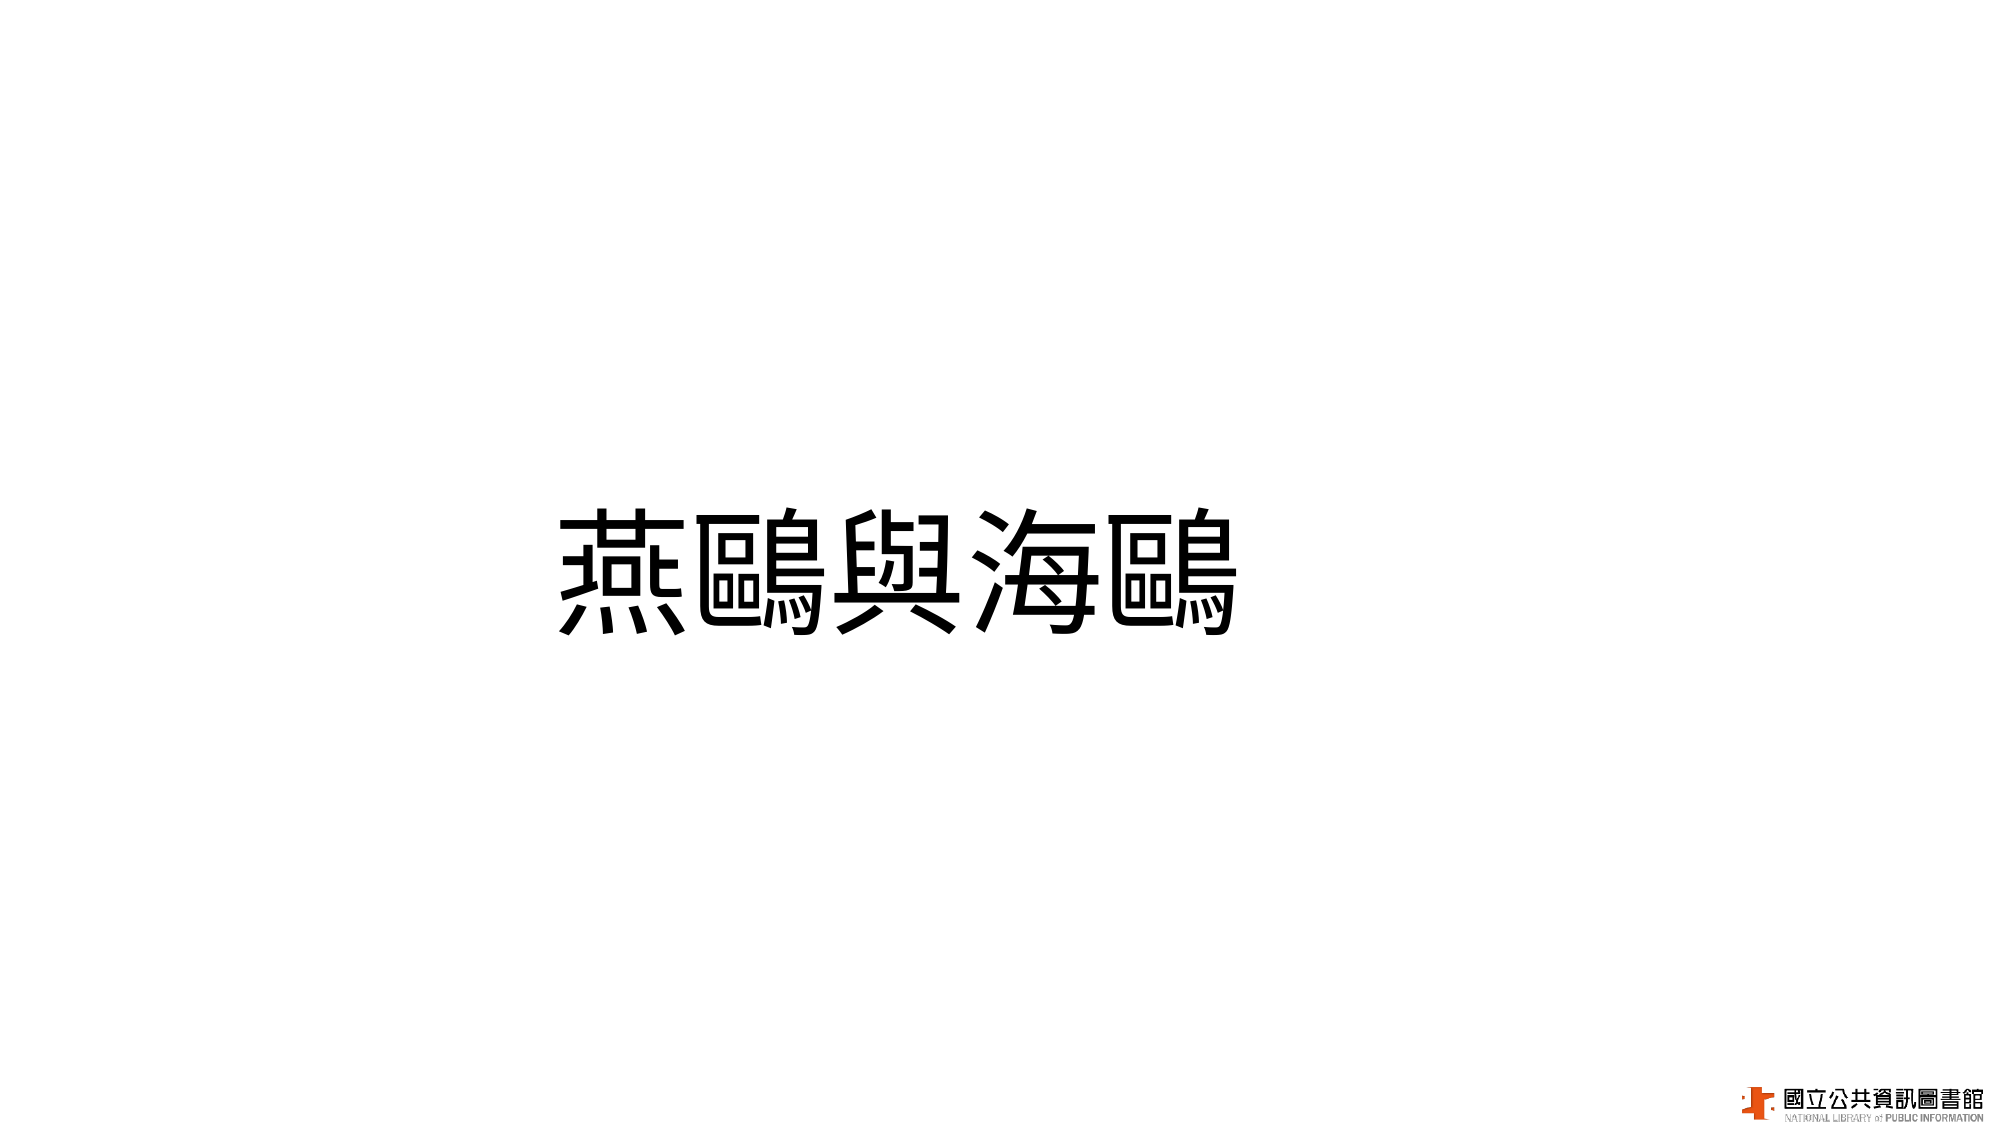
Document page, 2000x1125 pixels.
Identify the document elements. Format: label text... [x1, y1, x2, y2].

text_box 燕鷗與海鷗 [539, 479, 1264, 662]
